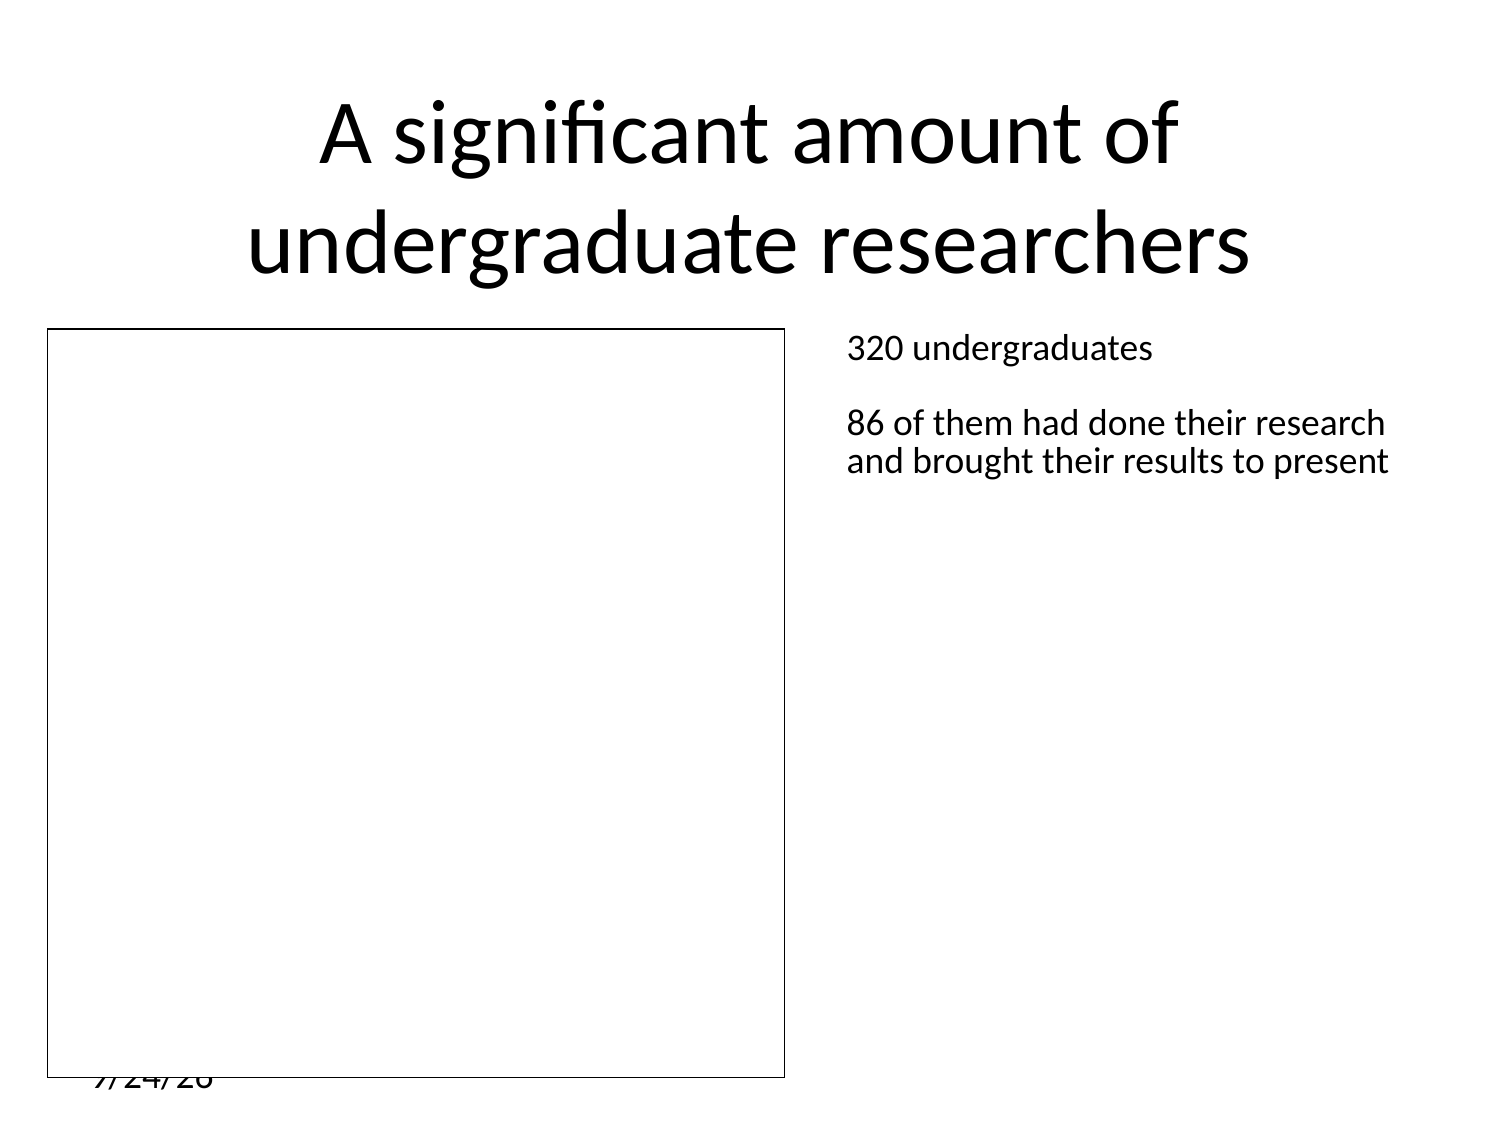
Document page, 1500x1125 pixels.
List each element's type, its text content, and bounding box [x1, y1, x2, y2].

text_box 320 undergraduates 86 of them had done their research and brought their results to present [831, 269, 1418, 1078]
chart [46, 328, 786, 1079]
text_box 11/12/2025 [75, 1079, 425, 1104]
title A significant amount of undergraduate researchers [112, 46, 1388, 317]
